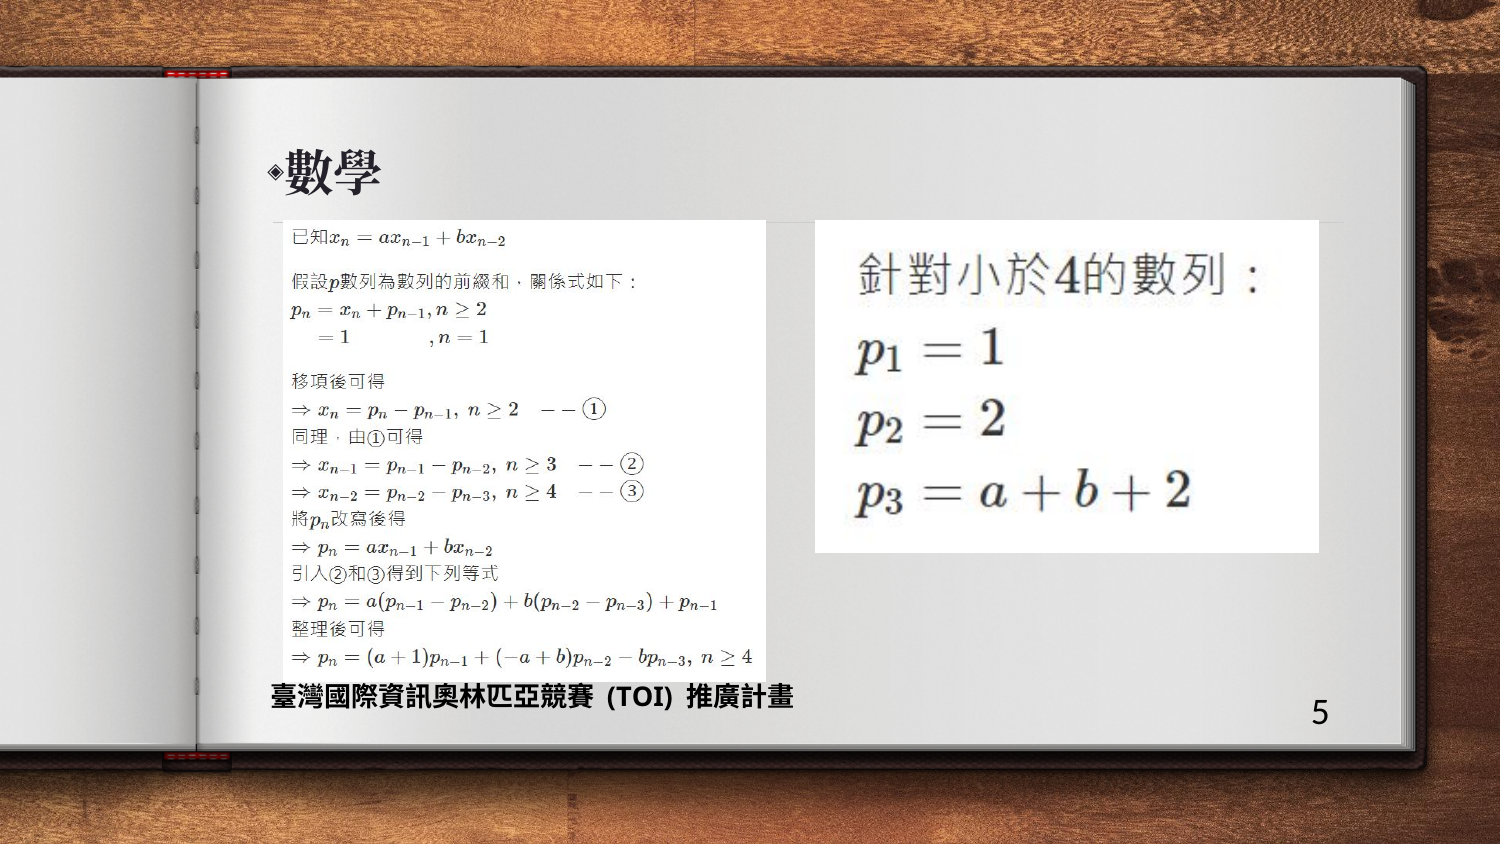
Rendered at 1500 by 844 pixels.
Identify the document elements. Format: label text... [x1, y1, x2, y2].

picture [283, 220, 766, 682]
text_box 5 [1295, 672, 1386, 737]
list 數學 [252, 126, 1194, 216]
picture [815, 220, 1319, 553]
